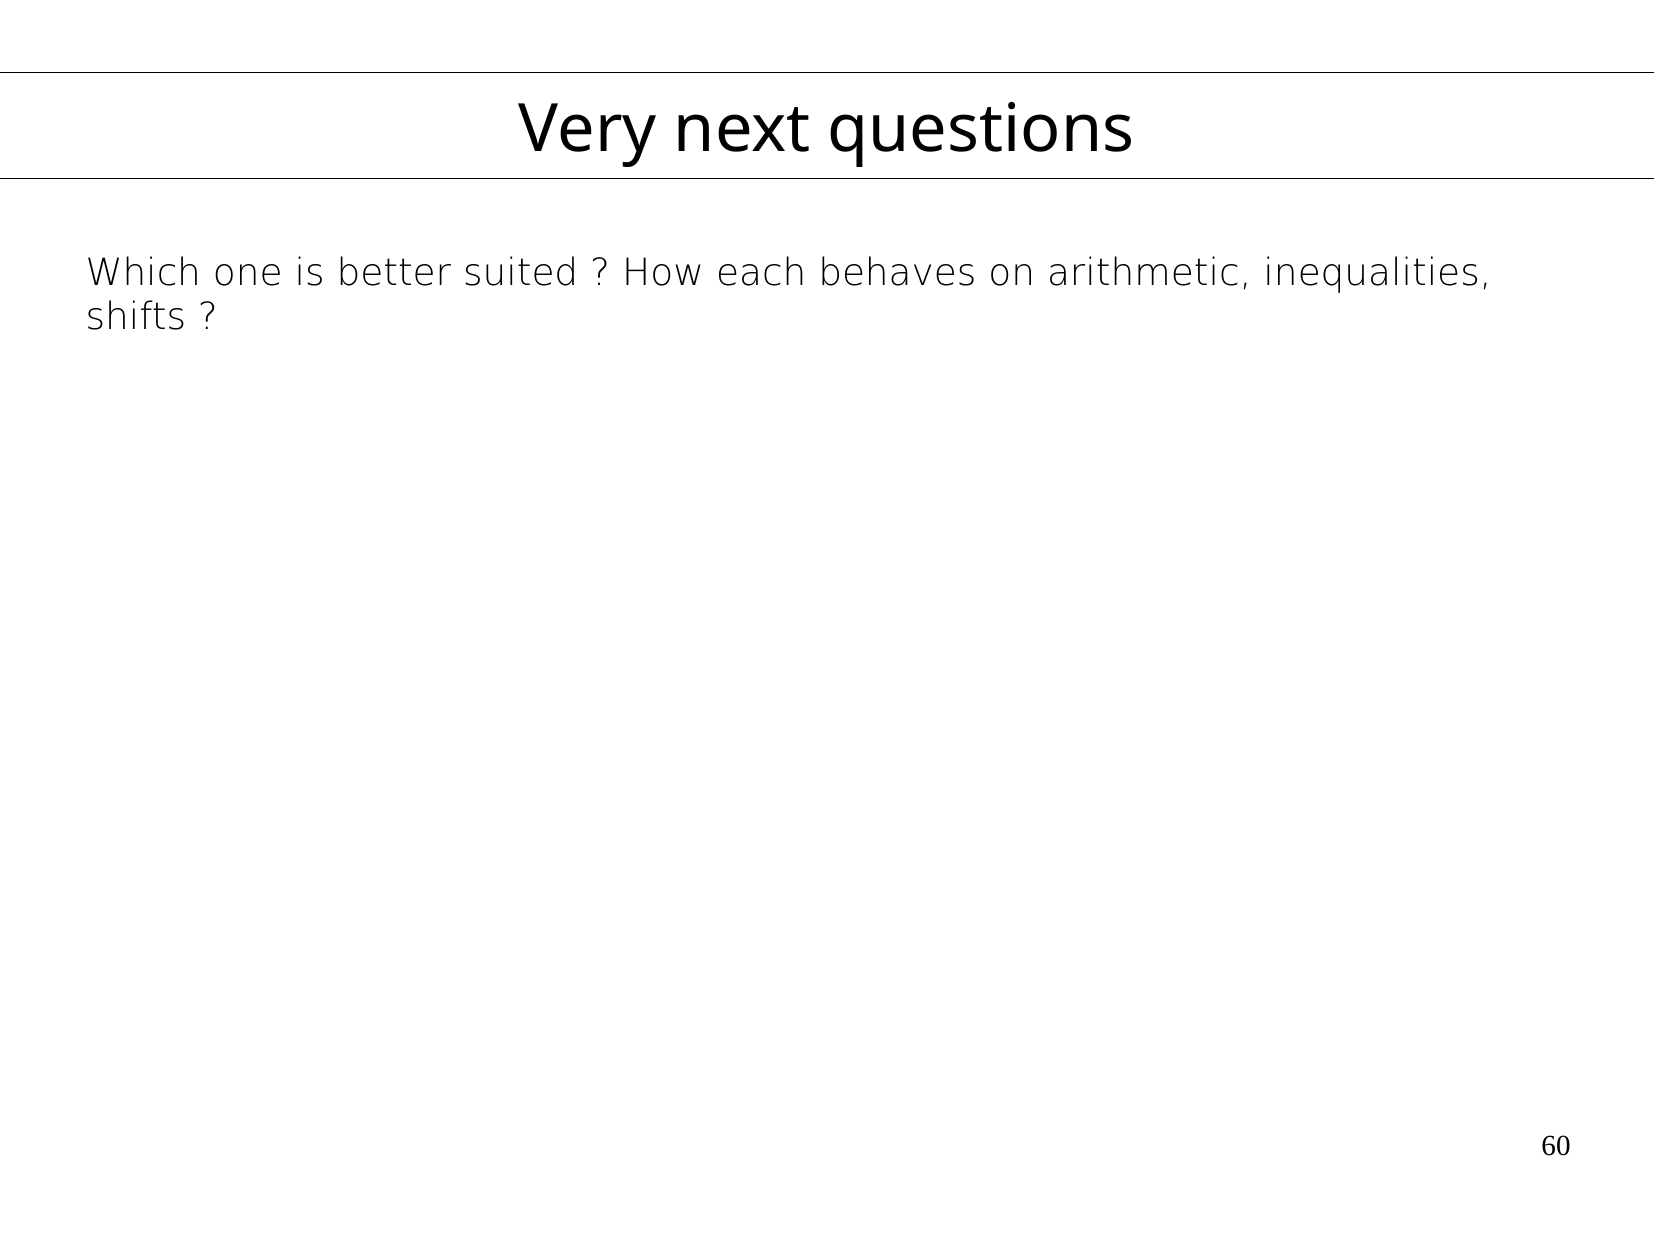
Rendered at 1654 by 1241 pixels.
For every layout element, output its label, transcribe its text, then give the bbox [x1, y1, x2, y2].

text_box Which one is better suited ? How each behaves on arithmetic, inequalities, shifts ? [70, 243, 1595, 447]
text_box Very next questions [0, 72, 1654, 166]
